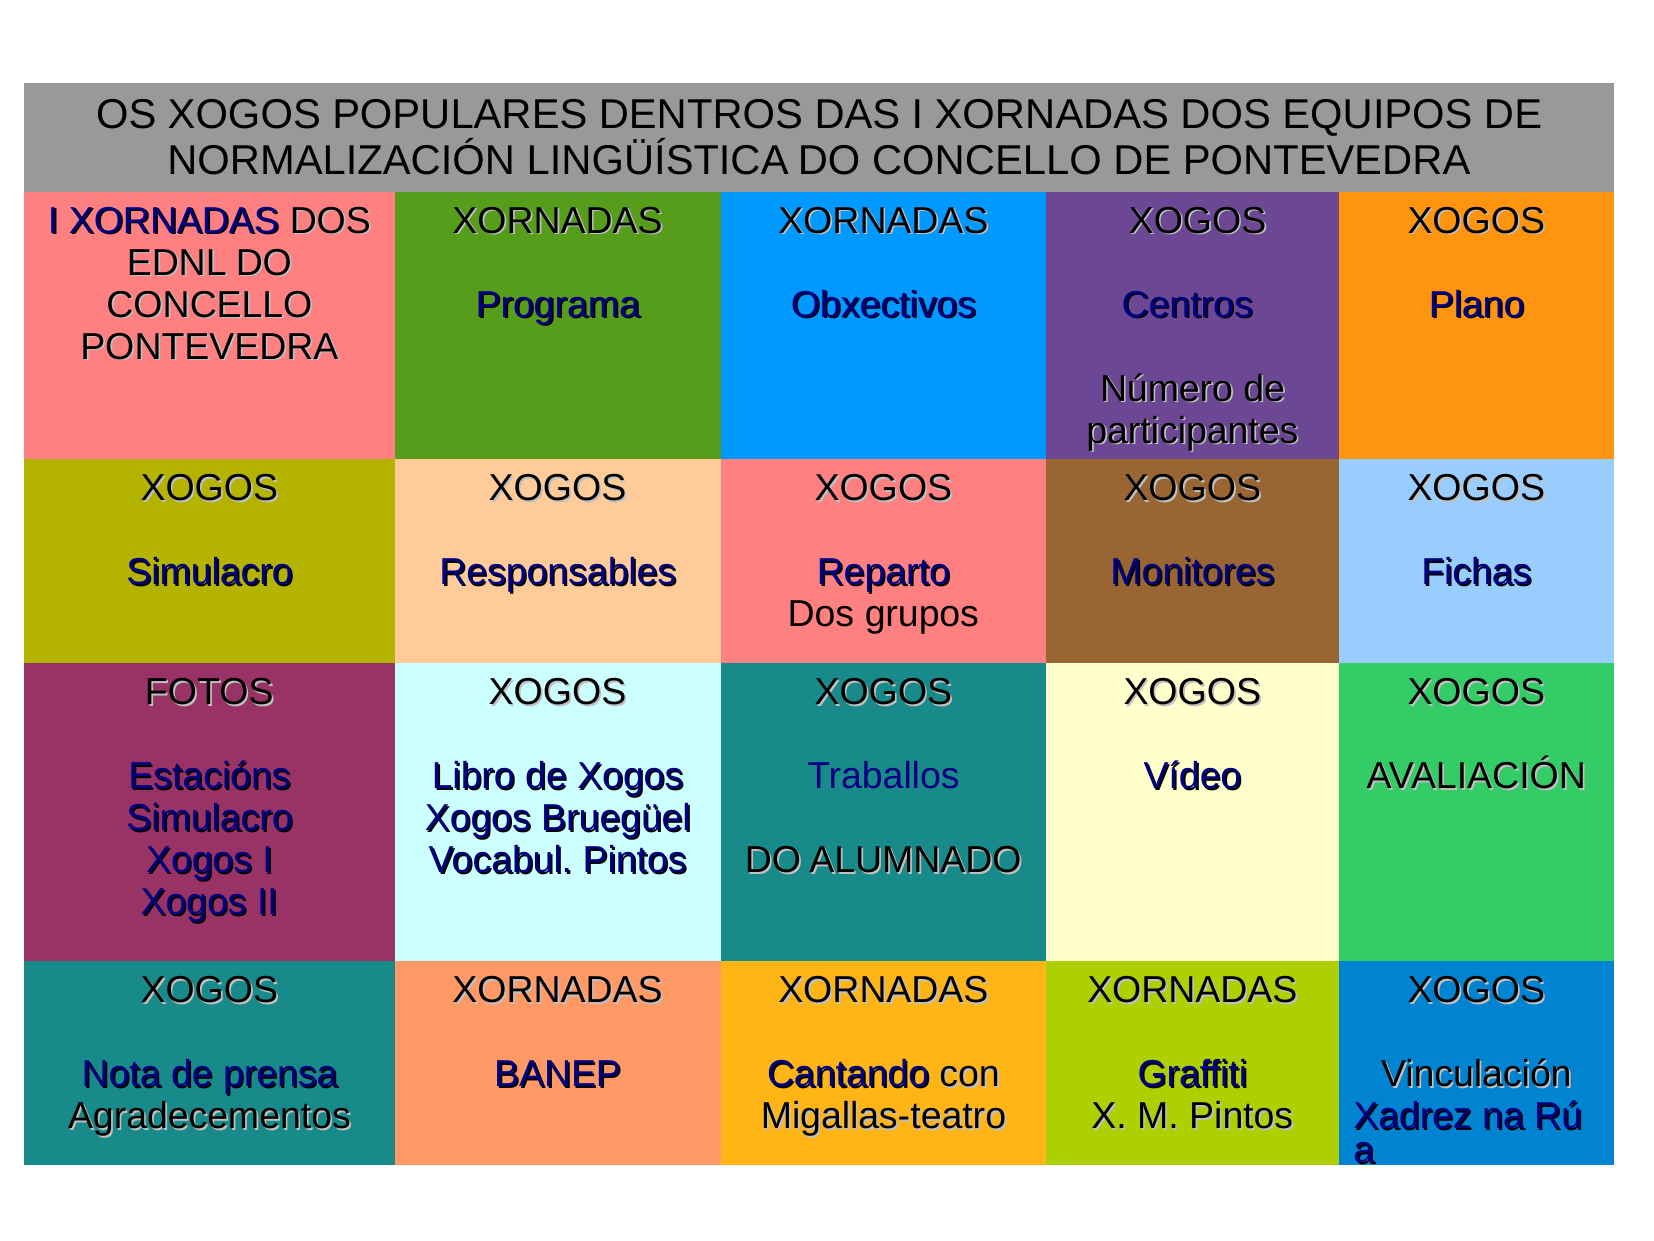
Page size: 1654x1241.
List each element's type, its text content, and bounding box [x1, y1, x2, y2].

table_cell I XORNADAS DOS EDNL DO CONCELLO PONTEVEDRA [24, 192, 395, 459]
table_cell XORNADAS Obxectivos [721, 192, 1046, 459]
table_cell XOGOS Responsables [395, 459, 721, 663]
table_cell FOTOS Estacións Simulacro Xogos I Xogos II [24, 663, 395, 961]
table_cell XOGOS Vídeo [1046, 663, 1339, 961]
table_cell XORNADAS Graffiti X. M. Pintos [1046, 961, 1339, 1165]
table_cell XOGOS Reparto Dos grupos [721, 459, 1046, 663]
table_cell XOGOS Monitores [1046, 459, 1339, 663]
table_cell XOGOS Libro de Xogos Xogos Bruegüel Vocabul. Pintos [395, 663, 721, 961]
table_cell XORNADAS Cantando con Migallas-teatro [721, 961, 1046, 1165]
table_cell XOGOS Simulacro [24, 459, 395, 663]
table_cell XOGOS Vinculación Xadrez na Rúa [1339, 961, 1614, 1165]
table_header OS XOGOS POPULARES DENTROS DAS I XORNADAS DOS EQUIPOS DE NORMALIZACIÓN LINGÜÍSTICA DO CONCELLO DE PONTEVEDRA [24, 83, 1614, 192]
table_cell XOGOS Plano [1339, 192, 1614, 459]
table_cell XORNADAS Programa [395, 192, 721, 459]
table_cell XOGOS AVALIACIÓN [1339, 663, 1614, 961]
table_cell XOGOS Traballos DO ALUMNADO [721, 663, 1046, 961]
table_cell XOGOS Fichas [1339, 459, 1614, 663]
table_cell XOGOS Nota de prensa Agradecementos [24, 961, 395, 1165]
table_cell XORNADAS BANEP [395, 961, 721, 1165]
table_cell XOGOS Centros Número de participantes [1046, 192, 1339, 459]
